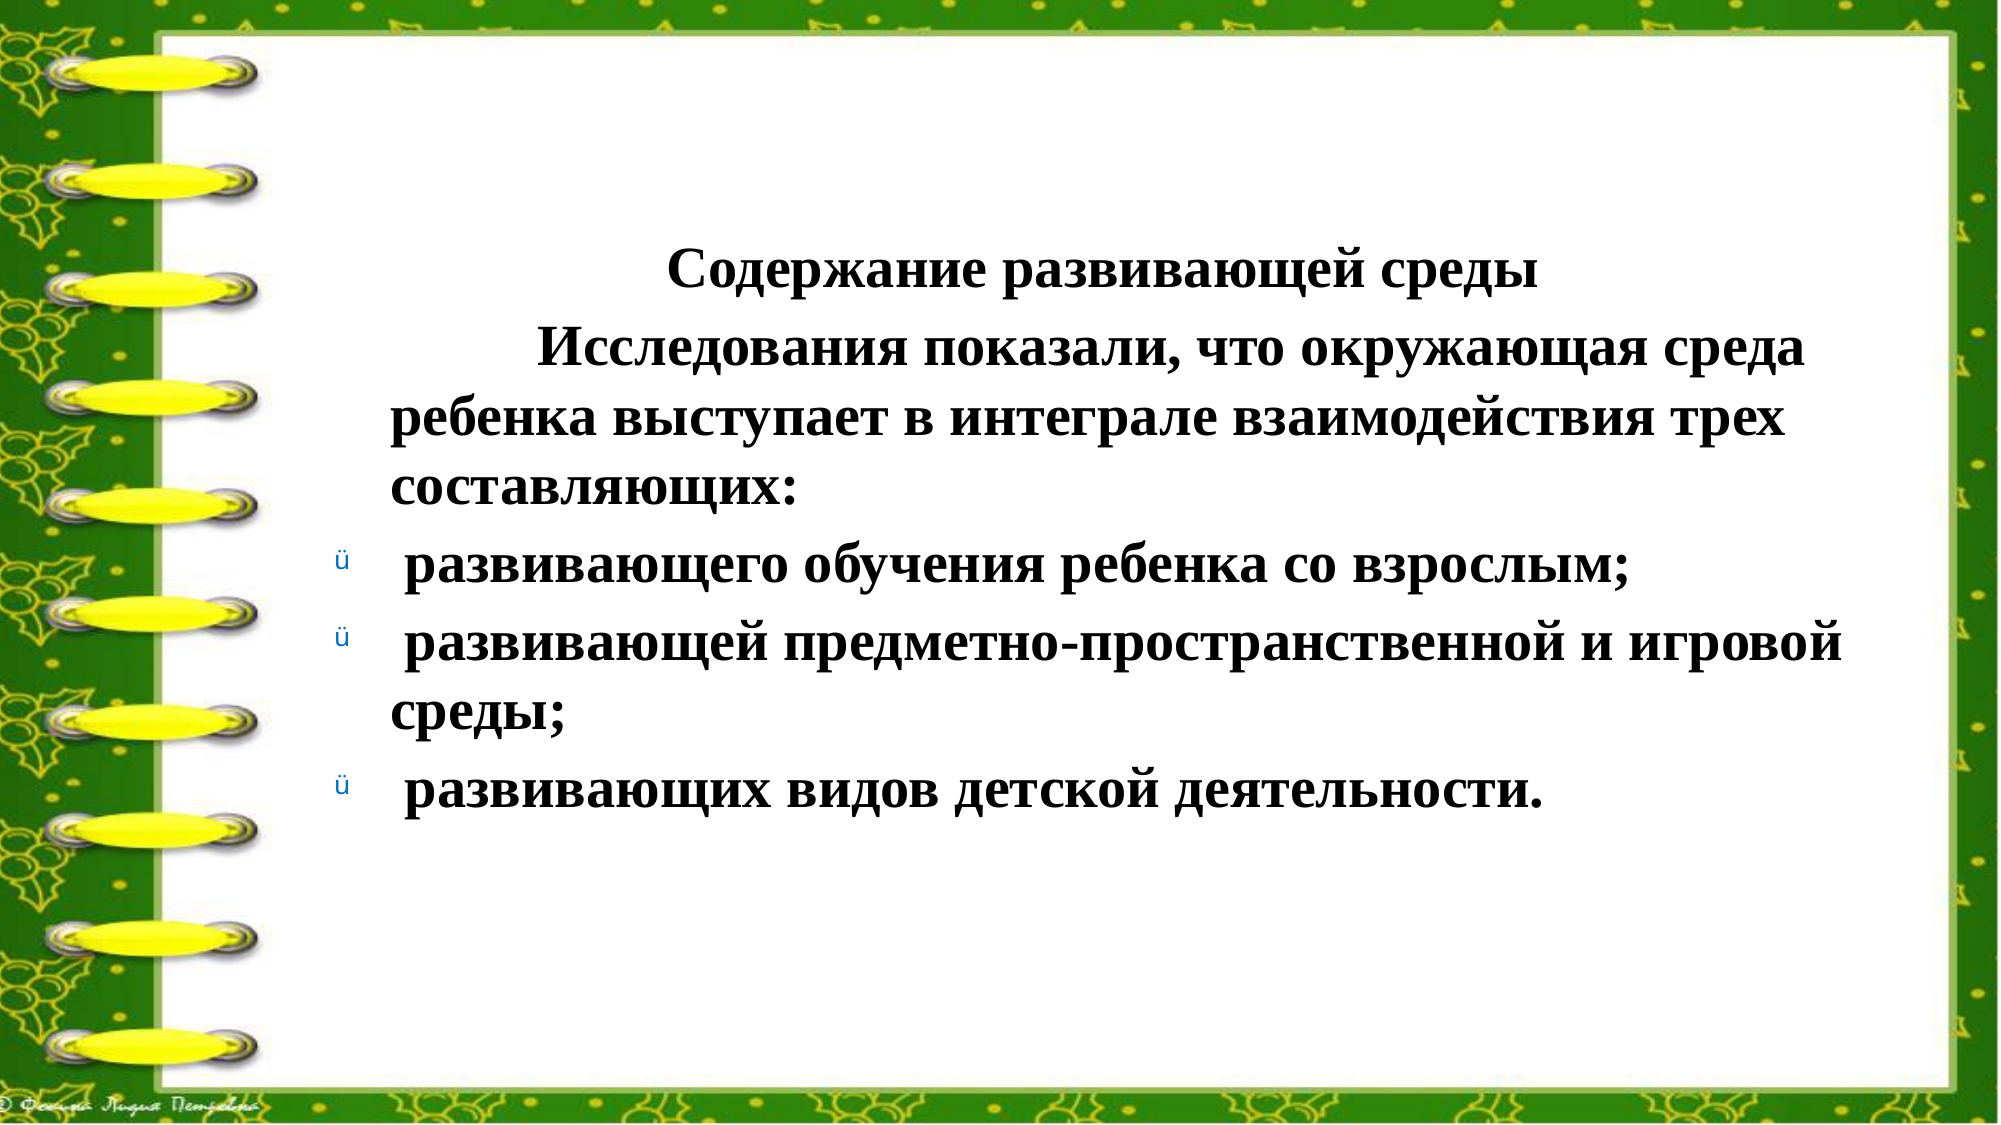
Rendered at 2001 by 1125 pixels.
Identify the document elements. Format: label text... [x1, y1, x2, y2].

picture [0, 0, 2000, 1125]
text_box Содержание развивающей среды Исследования показали, что окружающая среда ребенка выступает в интеграле взаимодействия трех составляющих: развивающего обучения ребенка со взрослым; развивающей предметно-пространственной и игровой среды; развивающих видов детской деятельности. [319, 221, 1887, 1125]
